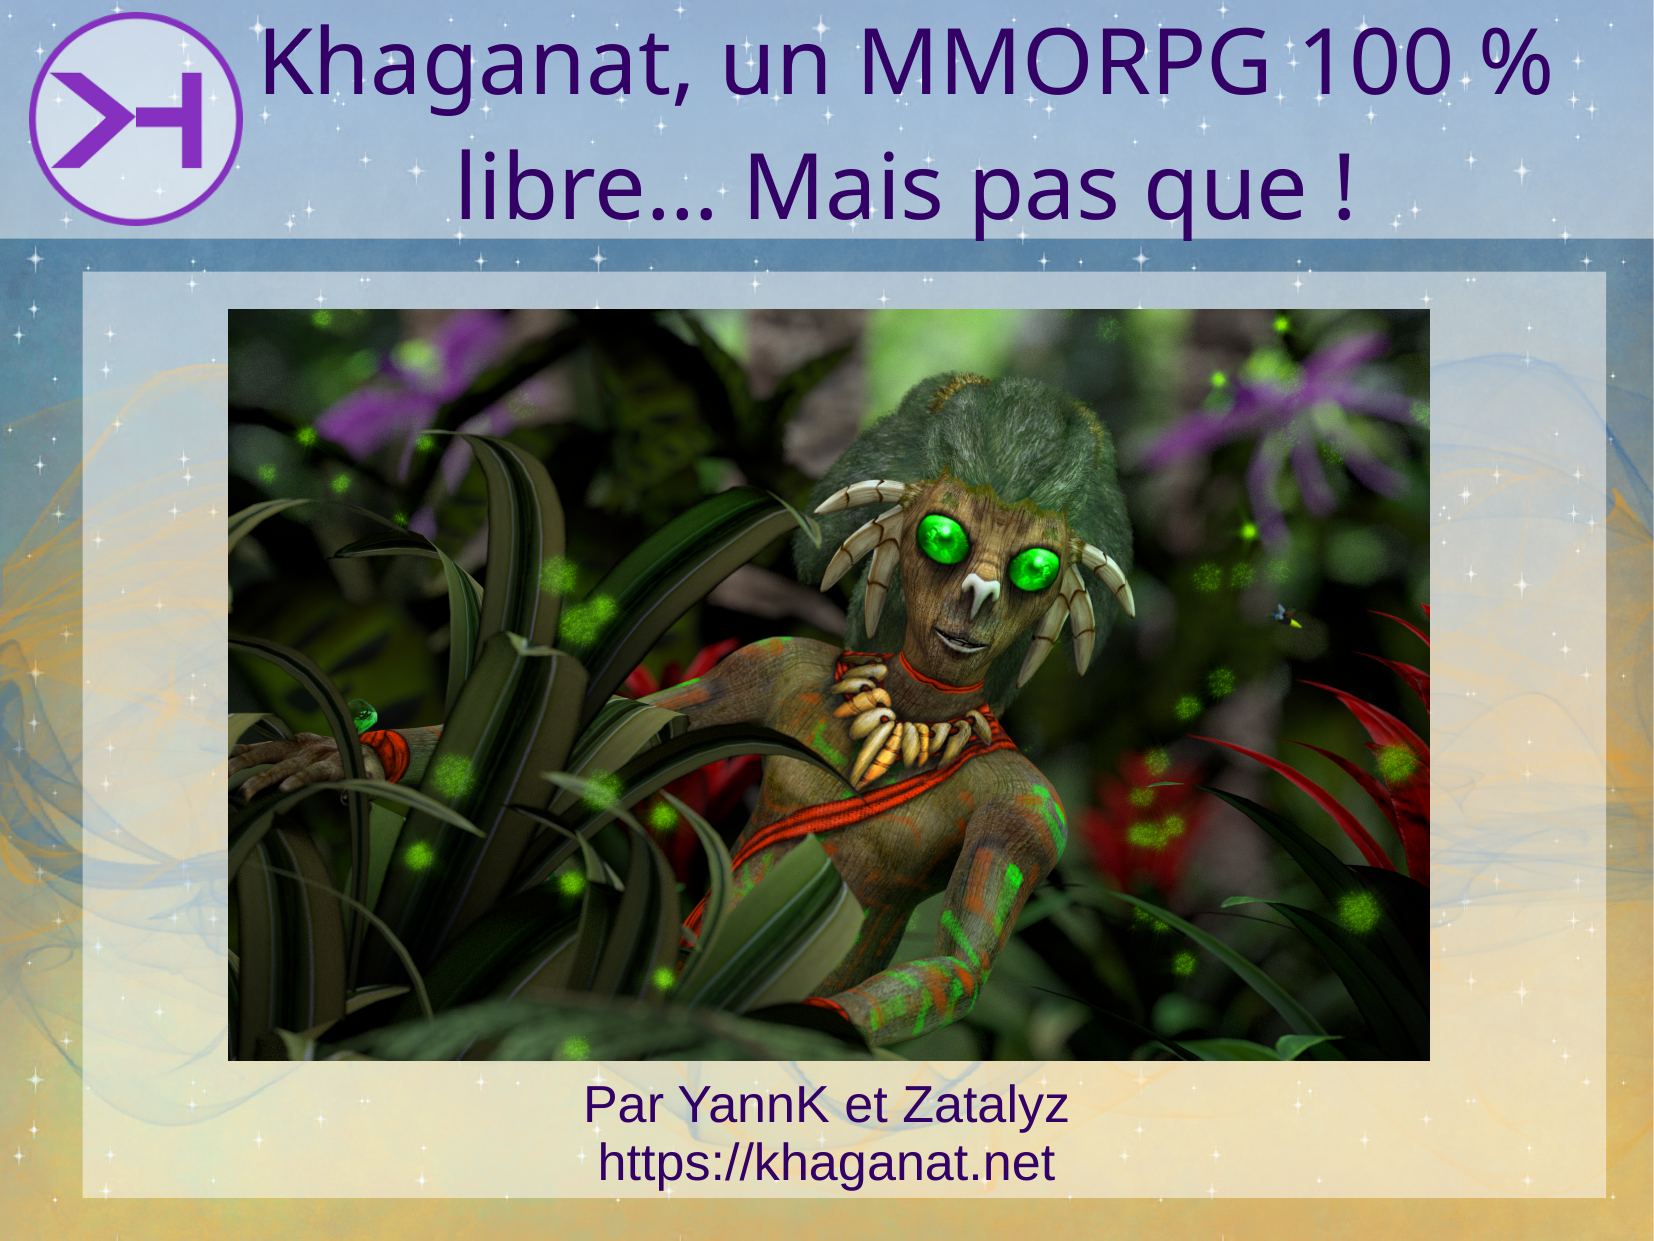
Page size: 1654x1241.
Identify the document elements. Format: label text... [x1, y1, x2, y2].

picture [0, 239, 1654, 1241]
subtitle Par YannK et Zatalyz https://khaganat.net [82, 1075, 1571, 1192]
picture [29, 12, 243, 226]
title Khaganat, un MMORPG 100 % libre… Mais pas que ! [242, 18, 1571, 226]
